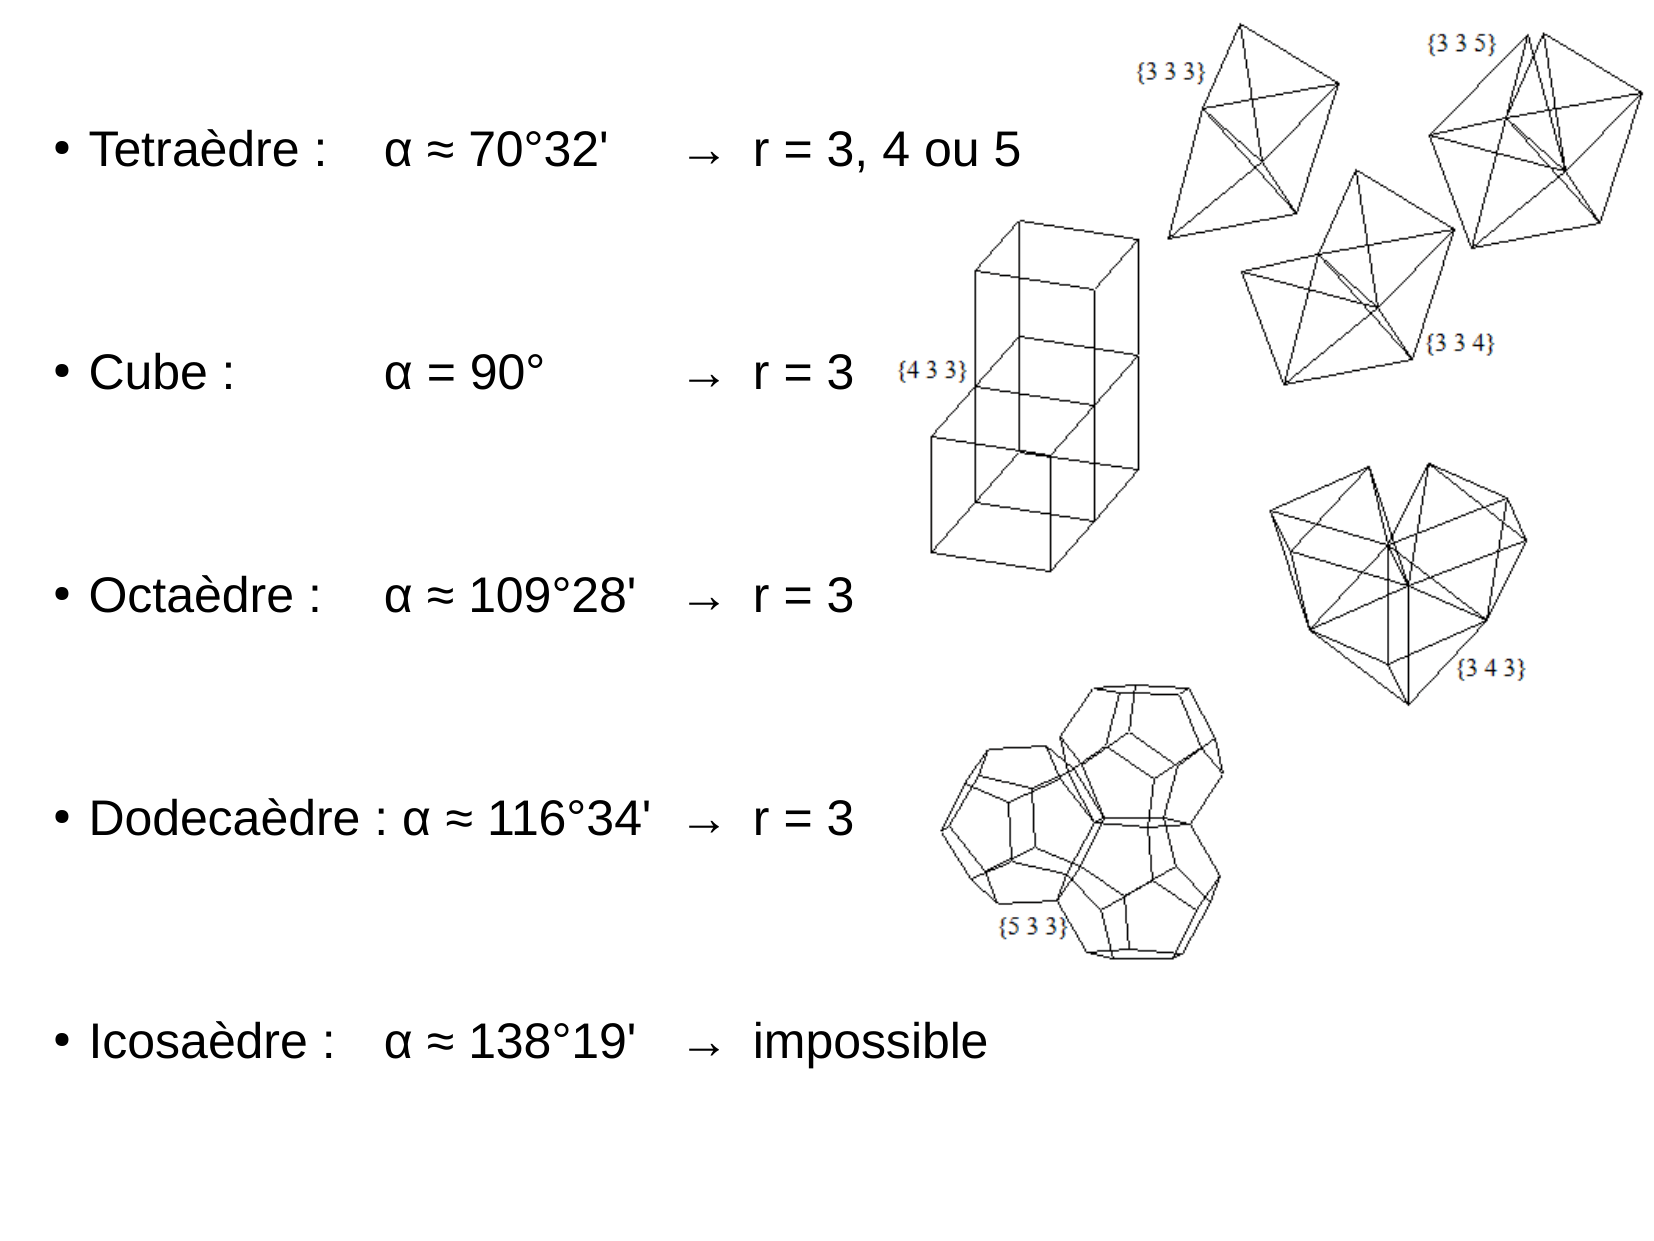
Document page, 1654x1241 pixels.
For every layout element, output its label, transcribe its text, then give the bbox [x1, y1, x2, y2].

picture [1262, 449, 1532, 714]
subtitle Tetraèdre : α ≈ 70°32' → r = 3, 4 ou 5 Cube : α = 90° → r = 3 Octaèdre : α ≈ 109°28' → r = 3 Dodecaèdre : α ≈ 116°34' → r = 3 Icosaèdre : α ≈ 138°19' → impossible [17, 88, 1506, 1102]
picture [879, 3, 1651, 585]
picture [936, 669, 1232, 967]
